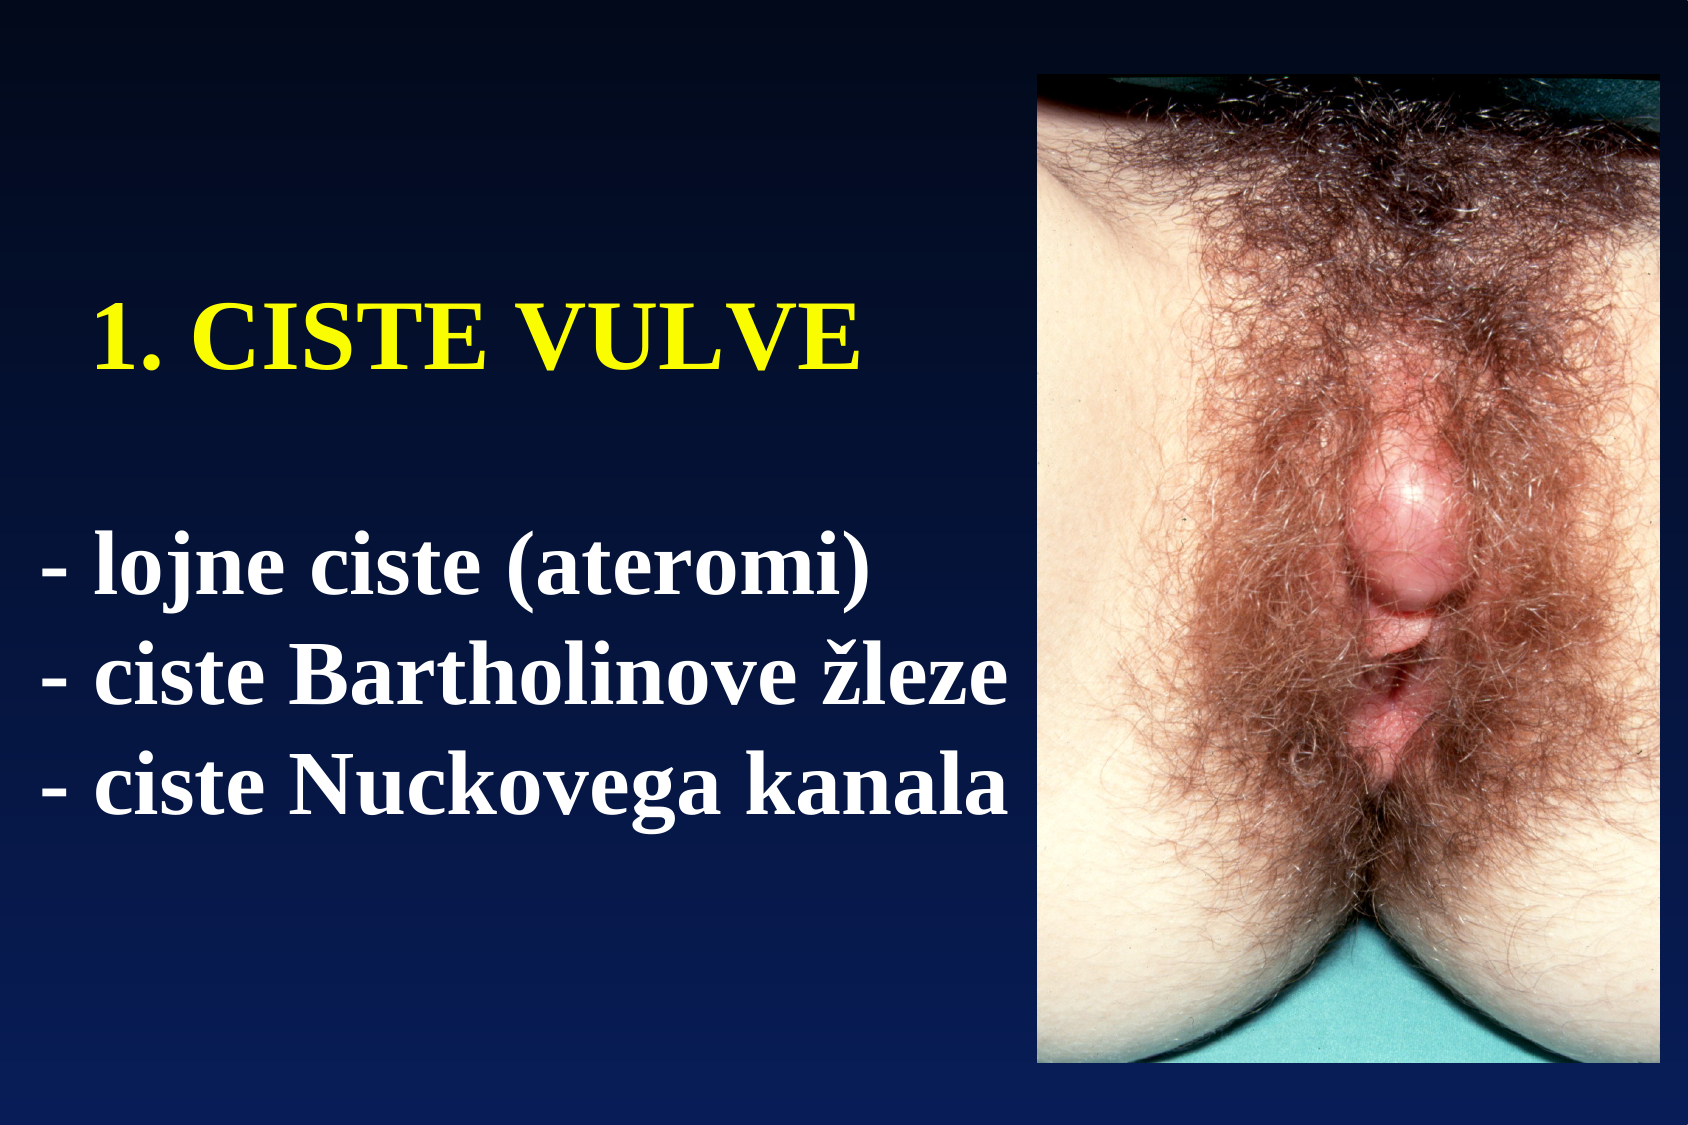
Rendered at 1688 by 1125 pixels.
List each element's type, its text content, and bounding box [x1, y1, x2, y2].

subtitle [318, 637, 1037, 925]
text_box - lojne ciste (ateromi) - ciste Bartholinove žleze - ciste Nuckovega kanala [24, 495, 1027, 841]
picture [1037, 74, 1660, 1063]
title 1. CISTE VULVE [75, 262, 913, 388]
